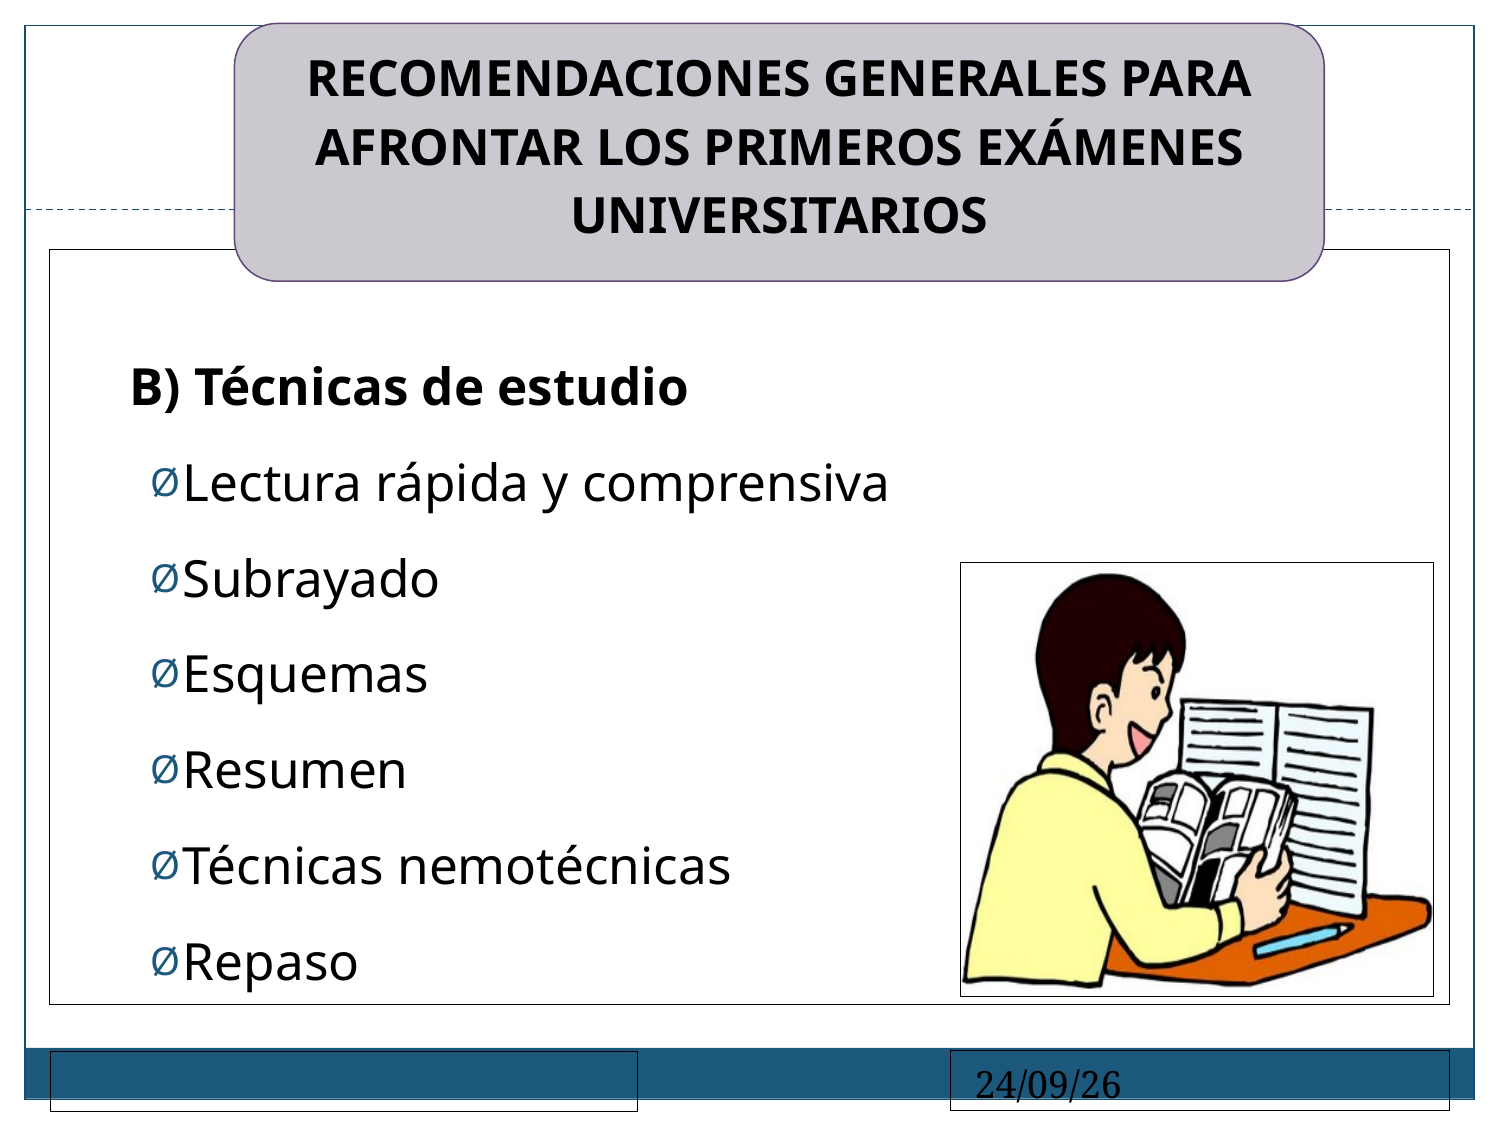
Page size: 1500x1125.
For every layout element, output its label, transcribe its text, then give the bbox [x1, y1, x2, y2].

picture [960, 562, 1434, 997]
text_box RECOMENDACIONES GENERALES PARA AFRONTAR LOS PRIMEROS EXÁMENES UNIVERSITARIOS [234, 23, 1325, 282]
list B) Técnicas de estudio Lectura rápida y comprensiva Subrayado Esquemas Resumen Técnicas nemotécnicas Repaso [49, 249, 1450, 1005]
